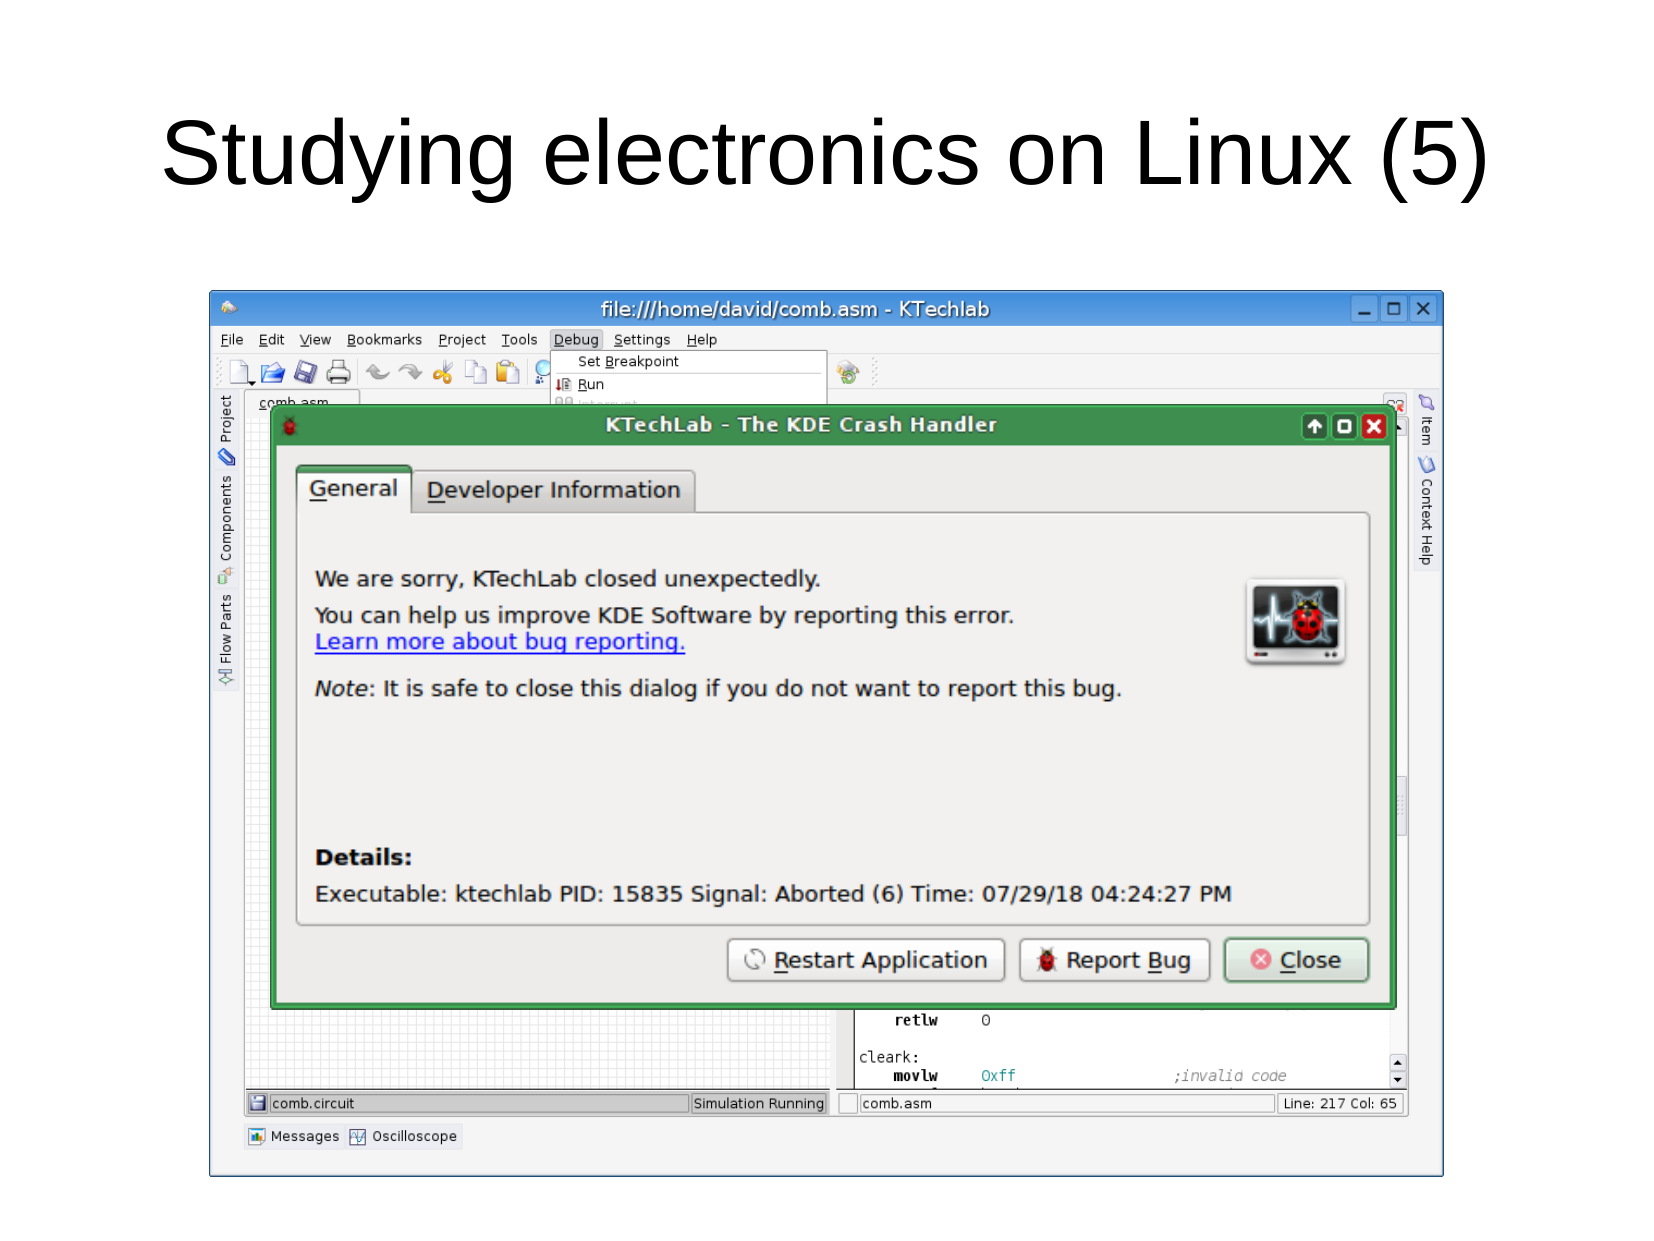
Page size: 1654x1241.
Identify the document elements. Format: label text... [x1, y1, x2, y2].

picture [209, 290, 1444, 1177]
title Studying electronics on Linux (5) [82, 49, 1571, 257]
